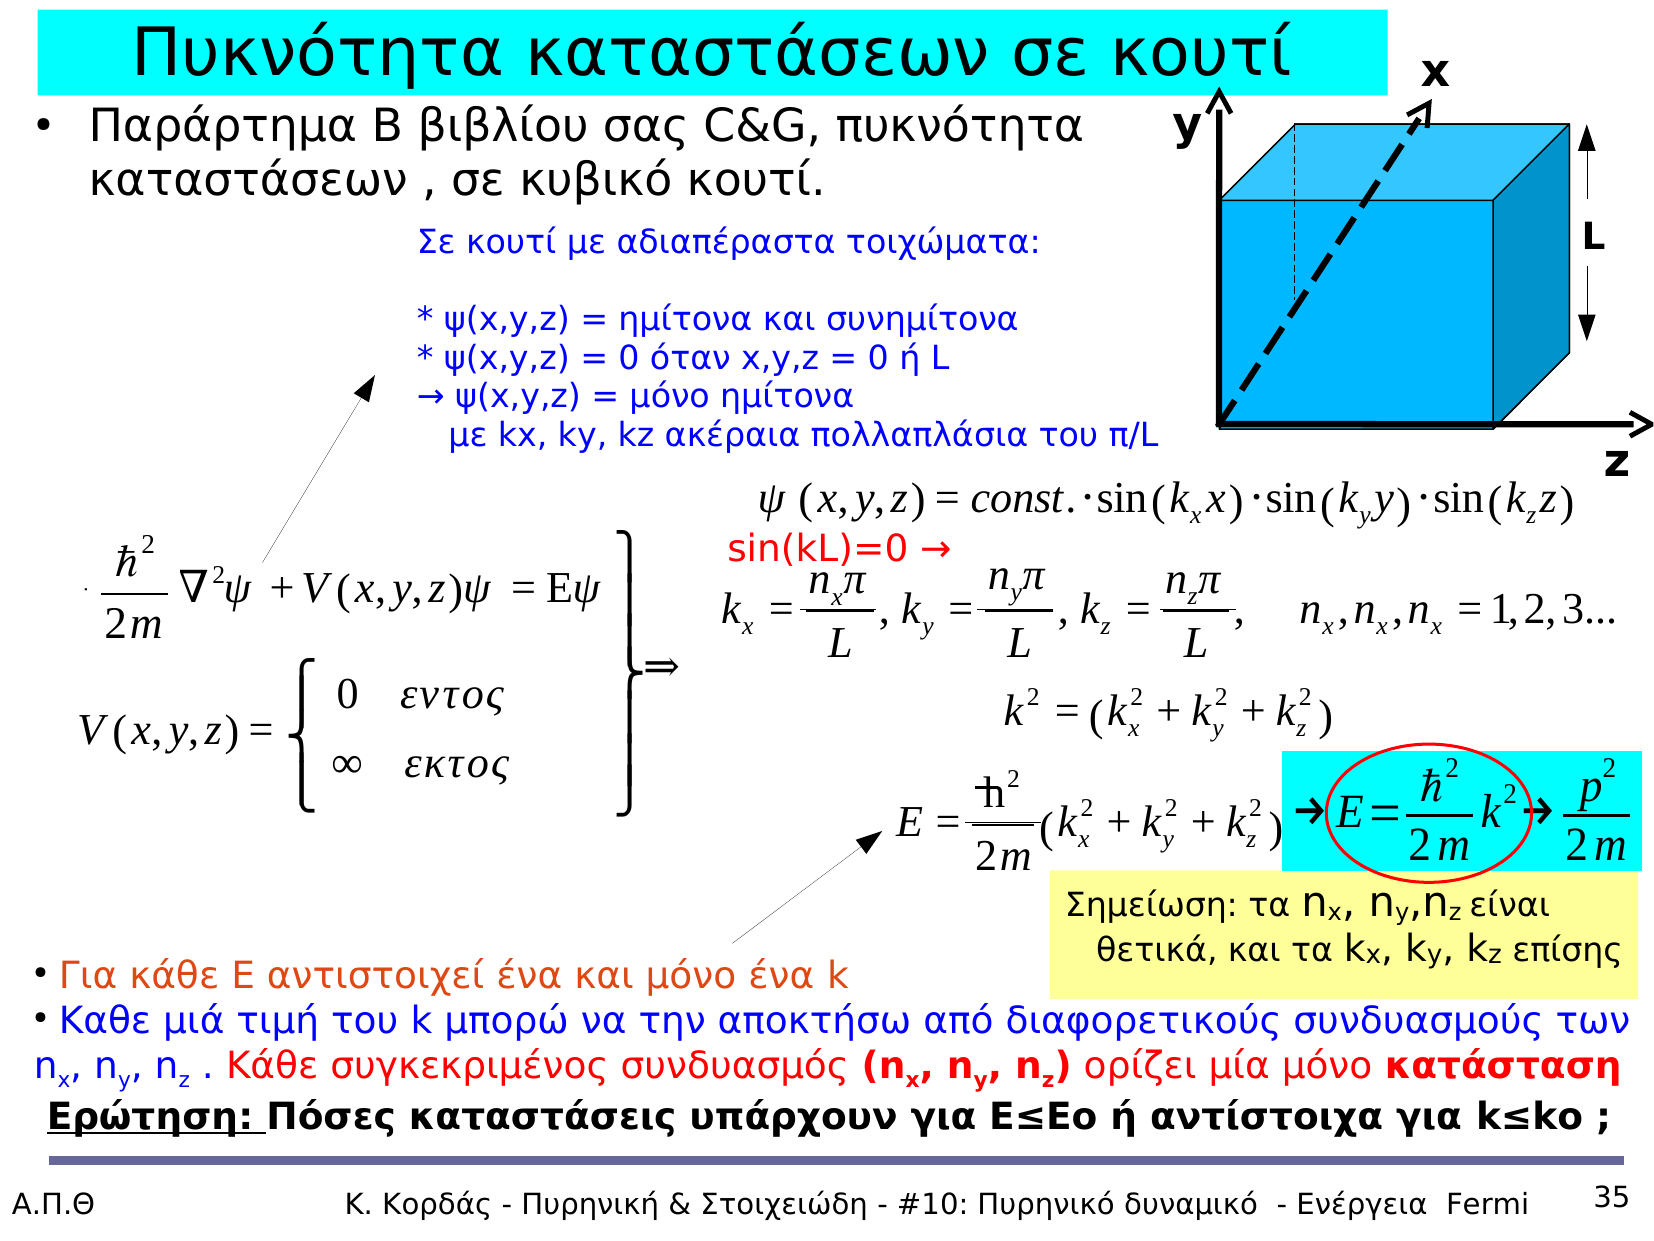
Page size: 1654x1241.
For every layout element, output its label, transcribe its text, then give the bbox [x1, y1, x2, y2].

text_box x [1405, 36, 1465, 106]
text_box y [1157, 89, 1218, 159]
text_box [1223, 124, 1570, 421]
list Παράρτημα Β βιβλίου σας C&G, πυκνότητα καταστάσεων , σε κυβικό κουτί. [17, 99, 1201, 310]
text_box Σε κουτί με αδιαπέραστα τοιχώματα: * ψ(x,y,z) = ημίτονα και συνημίτονα * ψ(x,y,z) = 0 όταν x,y,z = 0 ή L → ψ(x,y,z) = μόνο ημίτονα με kx, ky, kz ακέραια πολλαπλάσια του π/L [402, 215, 1214, 462]
text_box z [1588, 426, 1646, 495]
text_box Σημείωση: τα nx, ny,nz είναι θετικά, και τα kx, ky, kz επίσης [1050, 870, 1639, 1000]
chart [1328, 746, 1530, 872]
text_box Για κάθε Ε αντιστοιχεί ένα και μόνο ένα k Καθε μιά τιμή του k μπορώ να την αποκτήσω από διαφορετικούς συνδυασμούς των nx, ny, nz . Κάθε συγκεκριμένος συνδυασμός (nx, ny, nz) ορίζει μία μόνο κατάσταση Ερώτηση: Πόσες καταστάσεις υπάρχουν για Ε≤Εο ή αντίστοιχα για k≤ko ; [19, 943, 1651, 1146]
text_box sin(kL)=0 → [712, 519, 979, 578]
title Πυκνότητα καταστάσεων σε κουτί [37, 9, 1388, 96]
chart [73, 445, 1645, 893]
text_box L [1553, 204, 1617, 266]
